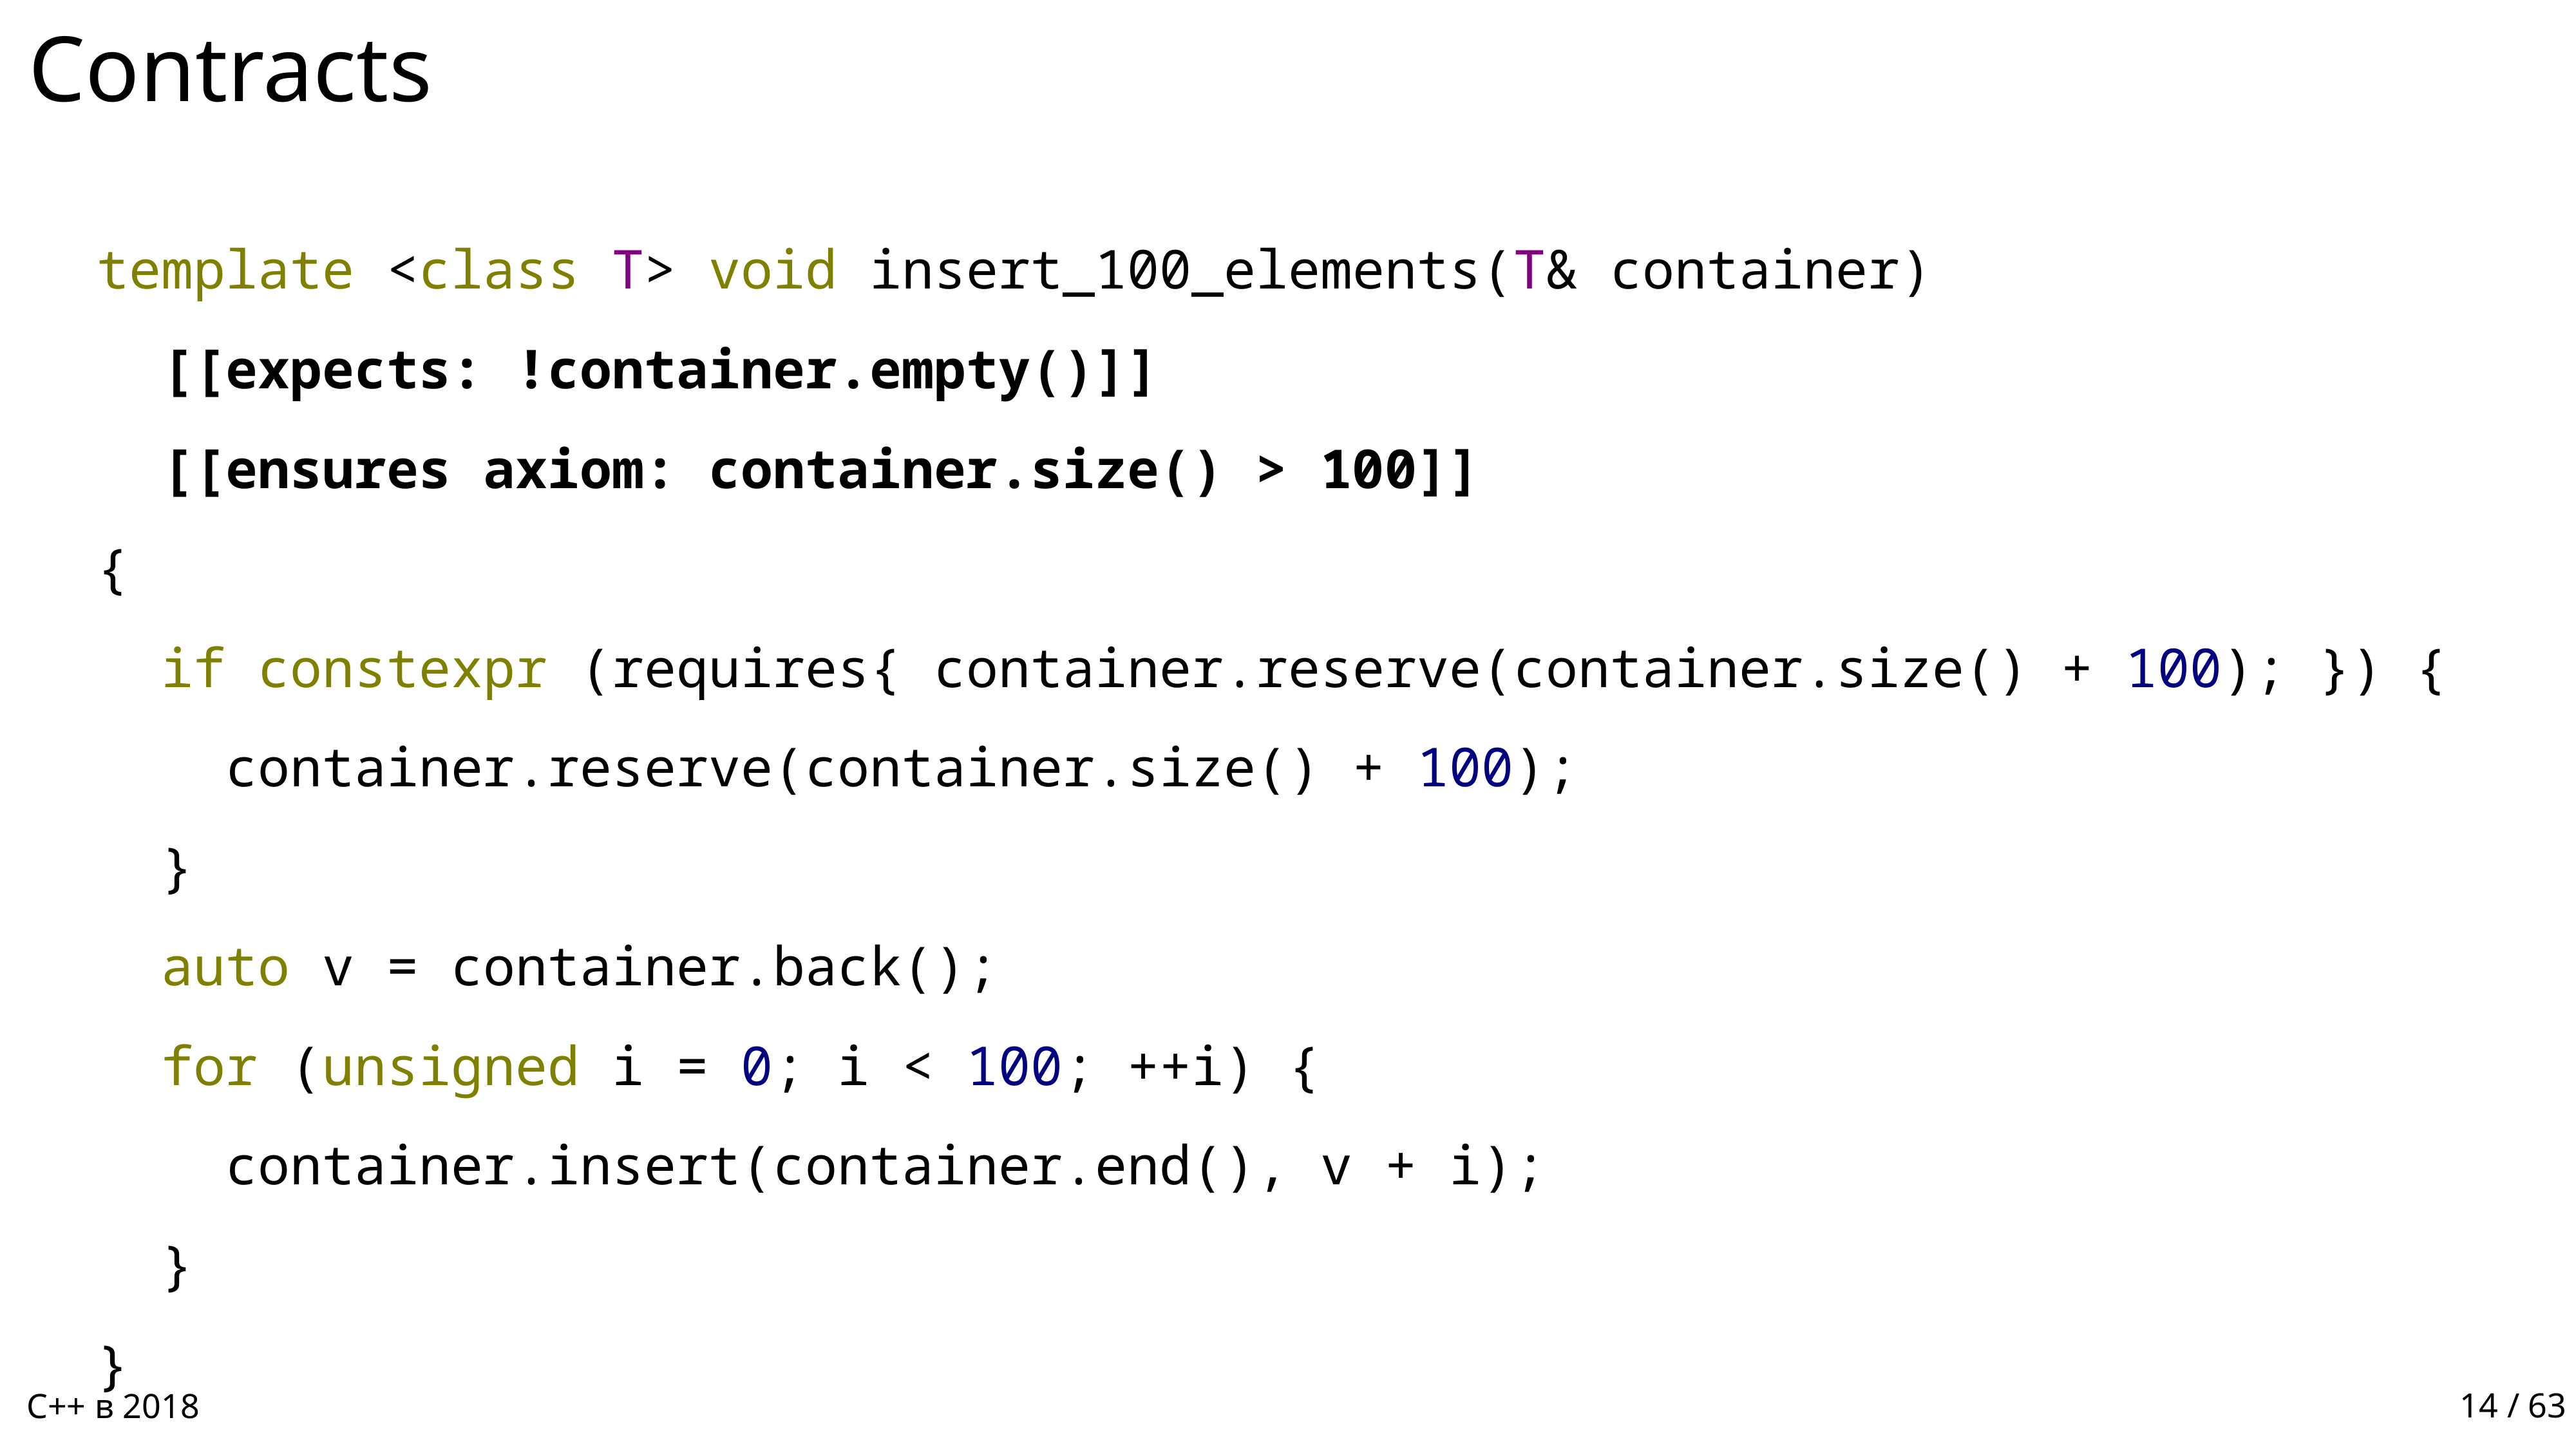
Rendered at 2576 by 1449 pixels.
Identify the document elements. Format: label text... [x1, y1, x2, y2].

list template <class T> void insert_100_elements(T& container) [[expects: !container.empty()]] [[ensures axiom: container.size() > 100]] { if constexpr (requires{ container.reserve(container.size() + 100); }) { container.reserve(container.size() + 100); } auto v = container.back(); for (unsigned i = 0; i < 100; ++i) { container.insert(container.end(), v + i); } } [87, 214, 2551, 1382]
list <number> / 63 [1479, 1376, 2576, 1431]
list C++ в 2018 [17, 1376, 1114, 1431]
title Contracts [19, 19, 2551, 155]
